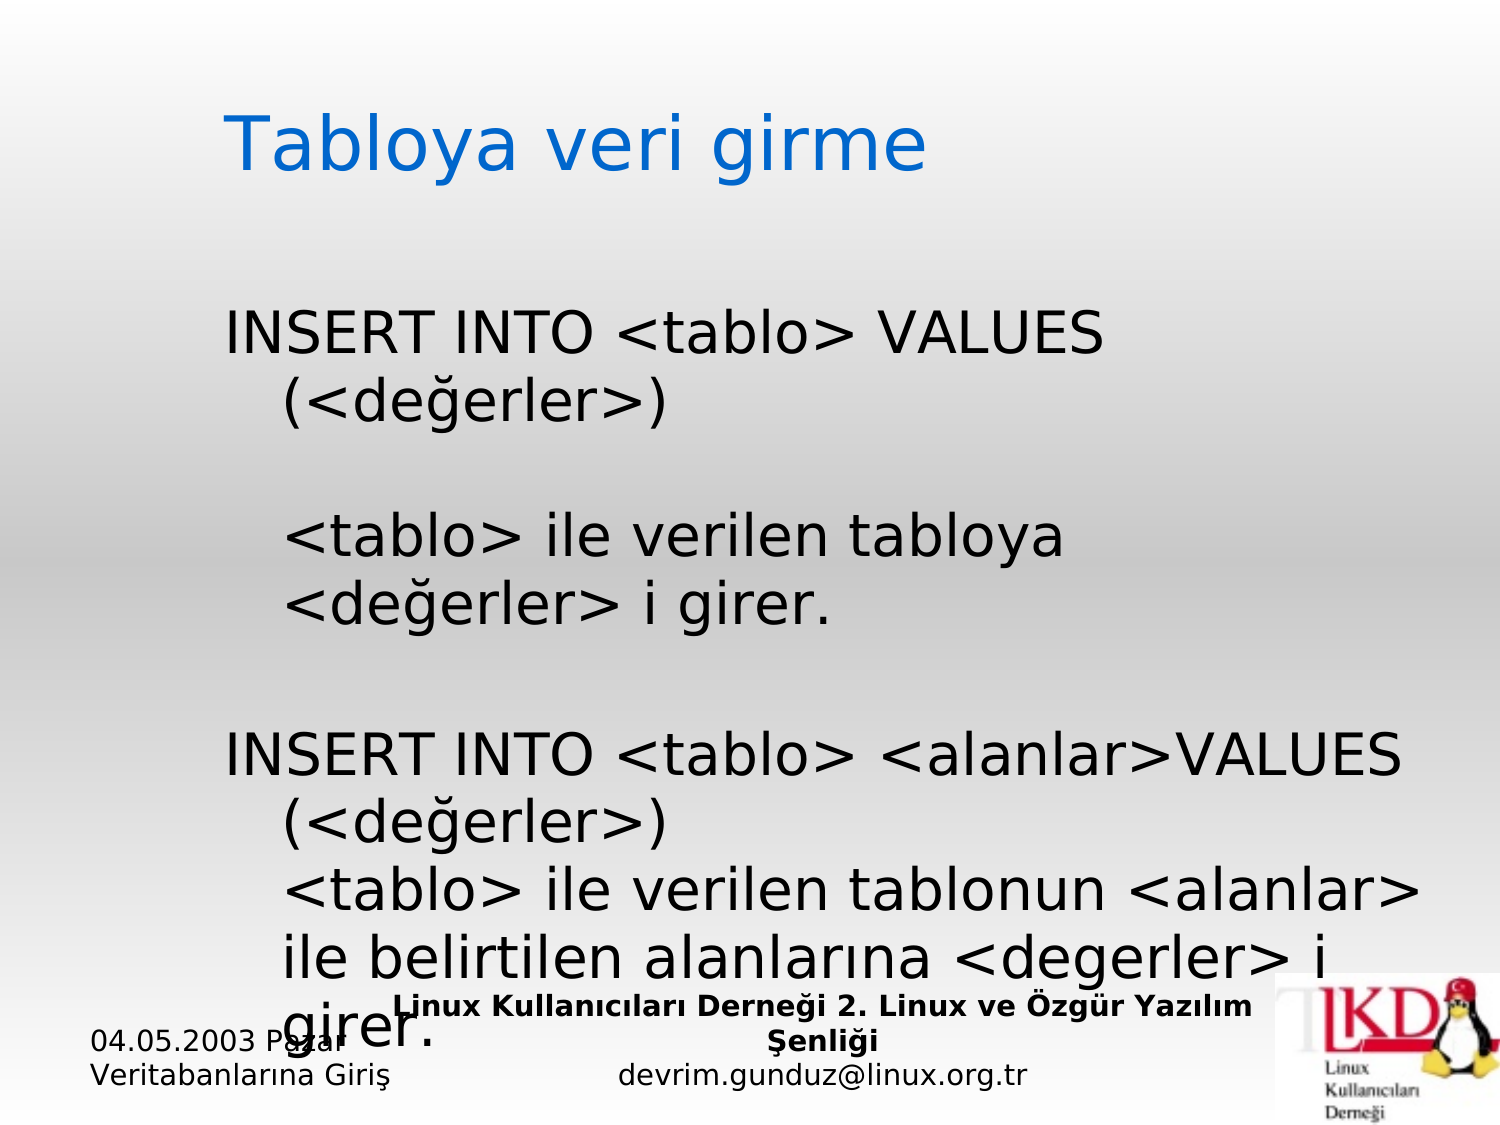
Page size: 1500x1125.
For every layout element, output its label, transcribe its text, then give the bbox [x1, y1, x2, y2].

picture [1275, 973, 1500, 1125]
title Tabloya veri girme [224, 49, 1425, 238]
list INSERT INTO <tablo> VALUES (<değerler>) <tablo> ile verilen tabloya <değerler> i girer. INSERT INTO <tablo> <alanlar>VALUES (<değerler>) <tablo> ile verilen tablonun <alanlar> ile belirtilen alanlarına <degerler> i girer. [224, 299, 1425, 1060]
